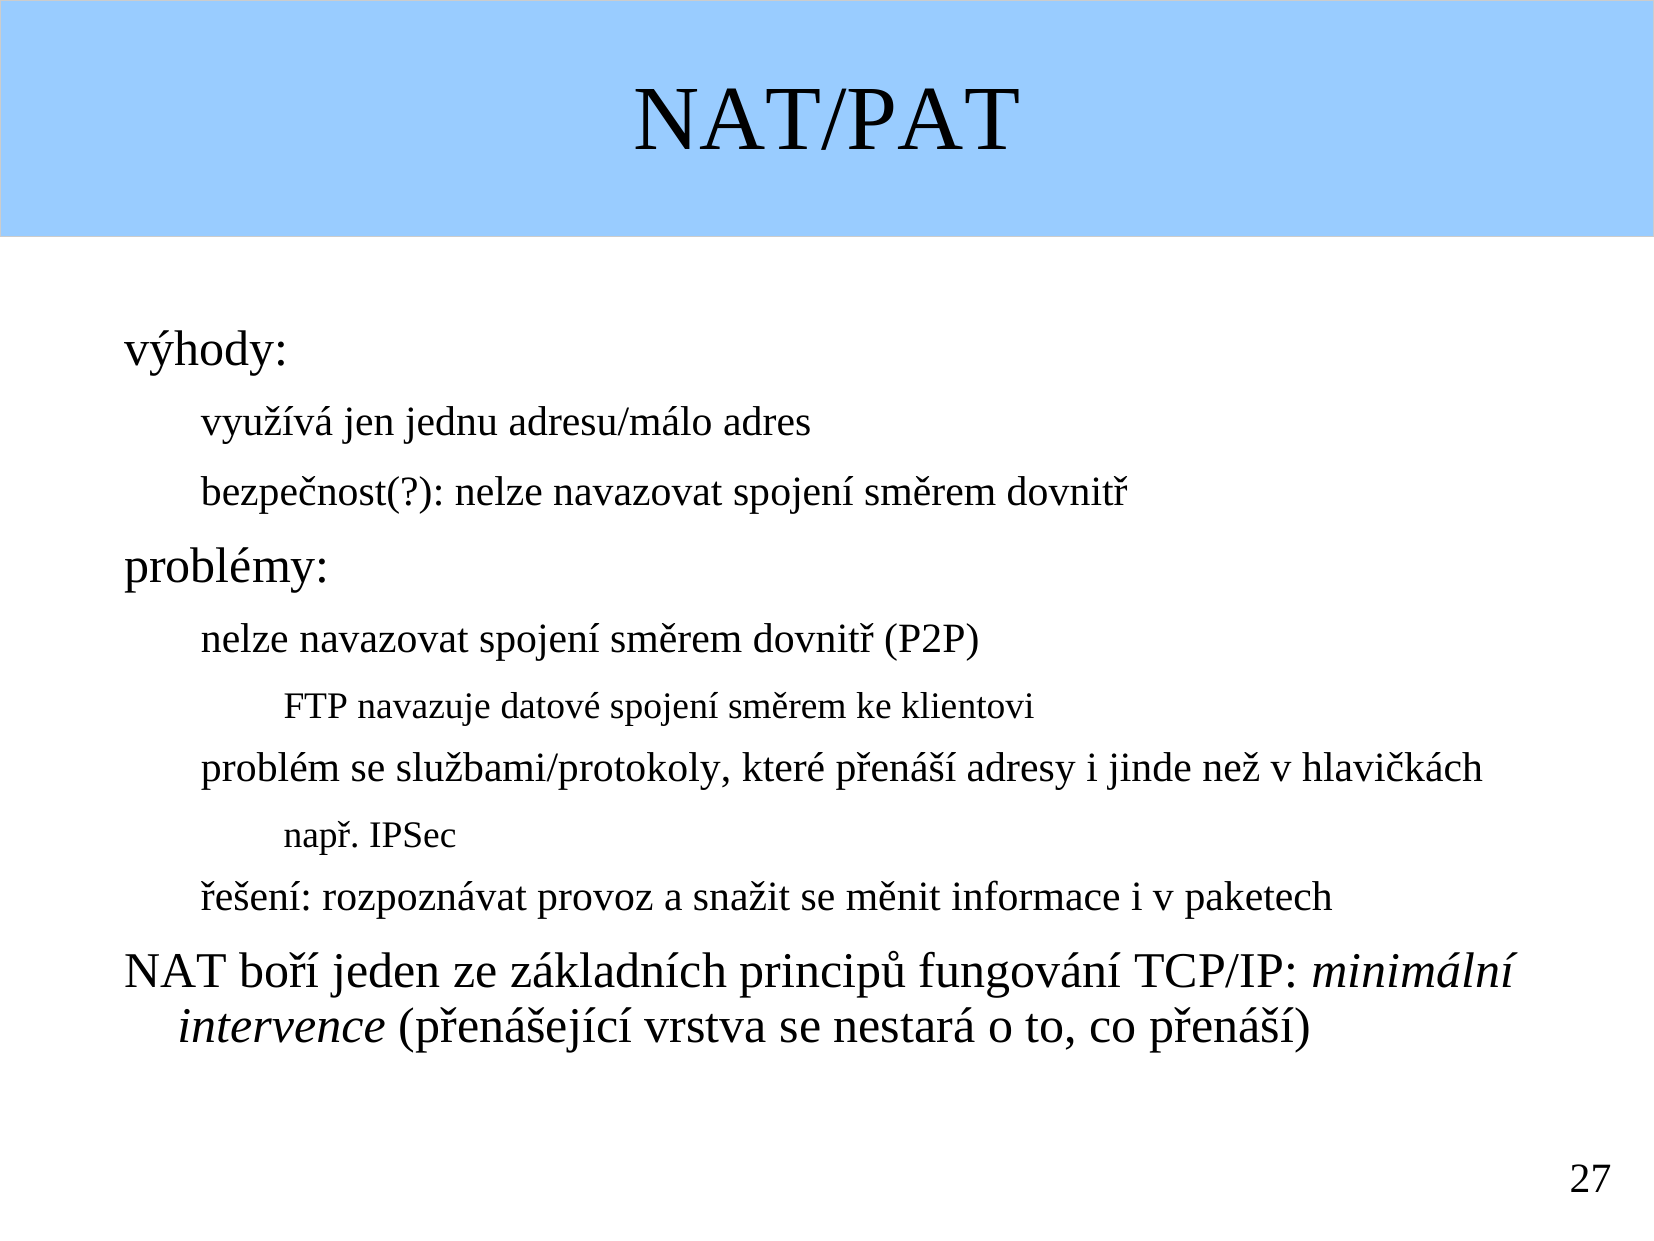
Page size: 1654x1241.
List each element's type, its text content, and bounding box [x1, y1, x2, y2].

title NAT/PAT [0, 0, 1654, 237]
list výhody: využívá jen jednu adresu/málo adres bezpečnost(?): nelze navazovat spojení směrem dovnitř problémy: nelze navazovat spojení směrem dovnitř (P2P) FTP navazuje datové spojení směrem ke klientovi problém se službami/protokoly, které přenáší adresy i jinde než v hlavičkách např. IPSec řešení: rozpoznávat provoz a snažit se měnit informace i v paketech NAT boří jeden ze základních principů fungování TCP/IP: minimální intervence (přenášející vrstva se nestará o to, co přenáší) [106, 321, 1550, 1054]
